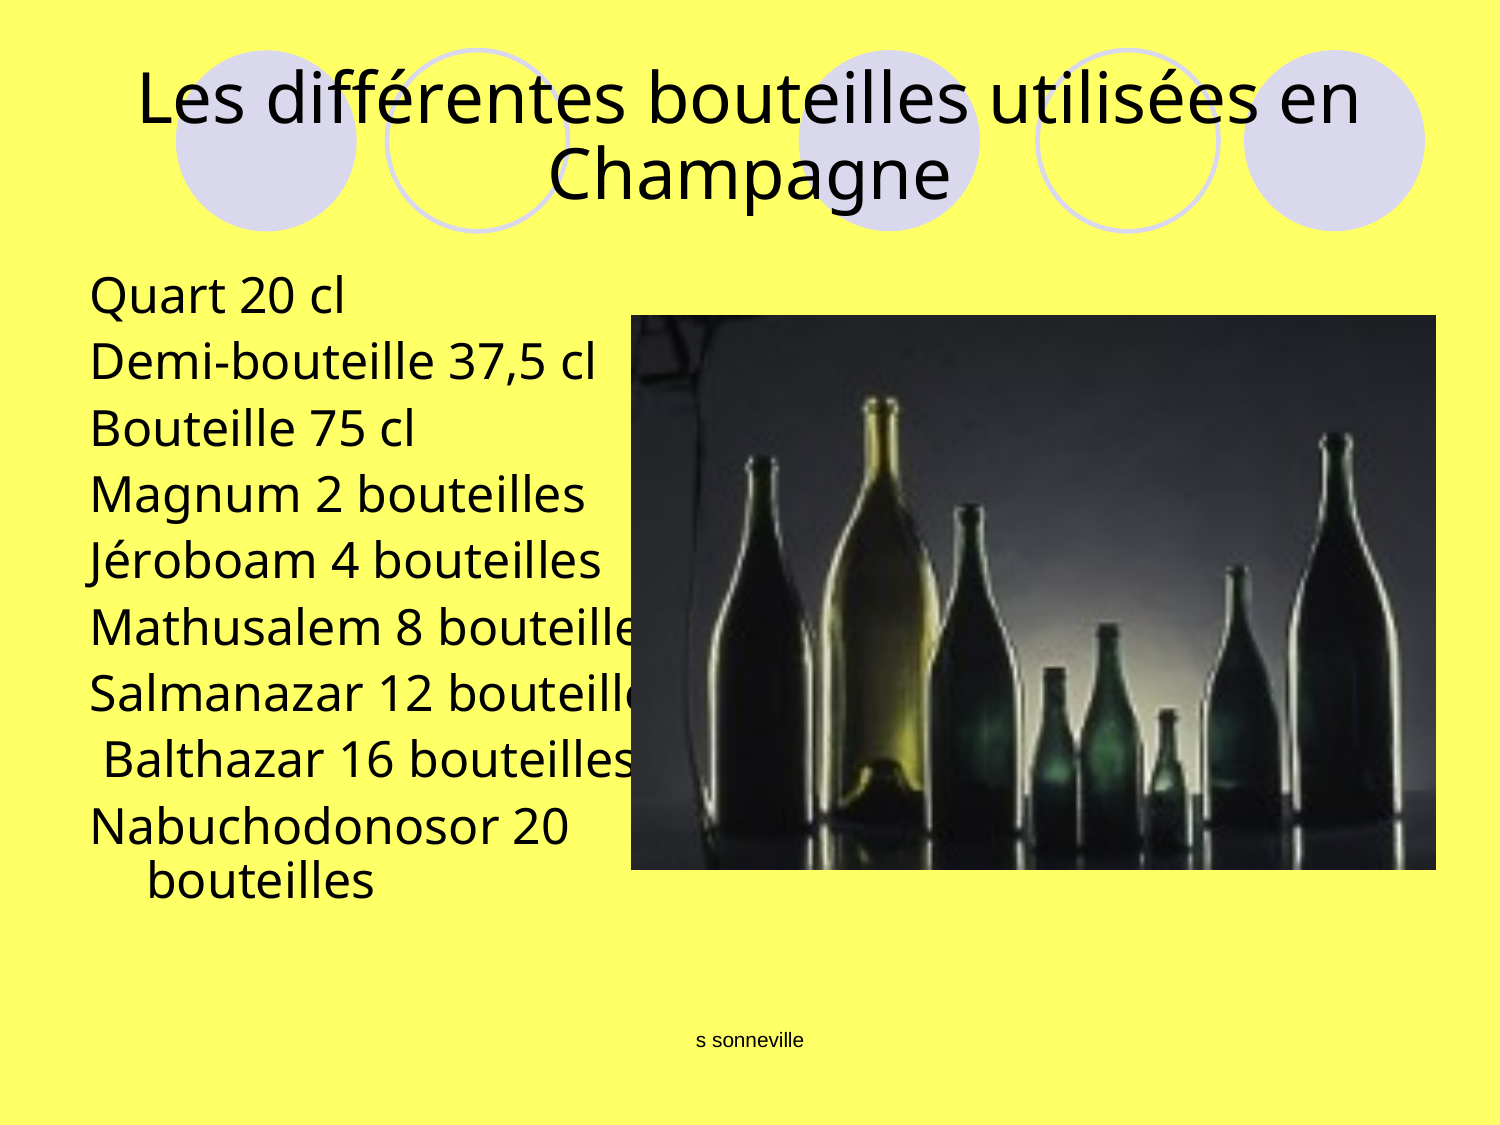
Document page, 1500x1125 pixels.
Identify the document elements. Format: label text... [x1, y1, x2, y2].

picture [631, 315, 1436, 870]
title Les différentes bouteilles utilisées en Champagne [75, 45, 1426, 233]
list Quart 20 cl Demi-bouteille 37,5 cl Bouteille 75 cl Magnum 2 bouteilles Jéroboam 4 bouteilles Mathusalem 8 bouteilles Salmanazar 12 bouteilles Balthazar 16 bouteilles Nabuchodonosor 20 bouteilles [75, 262, 738, 1006]
